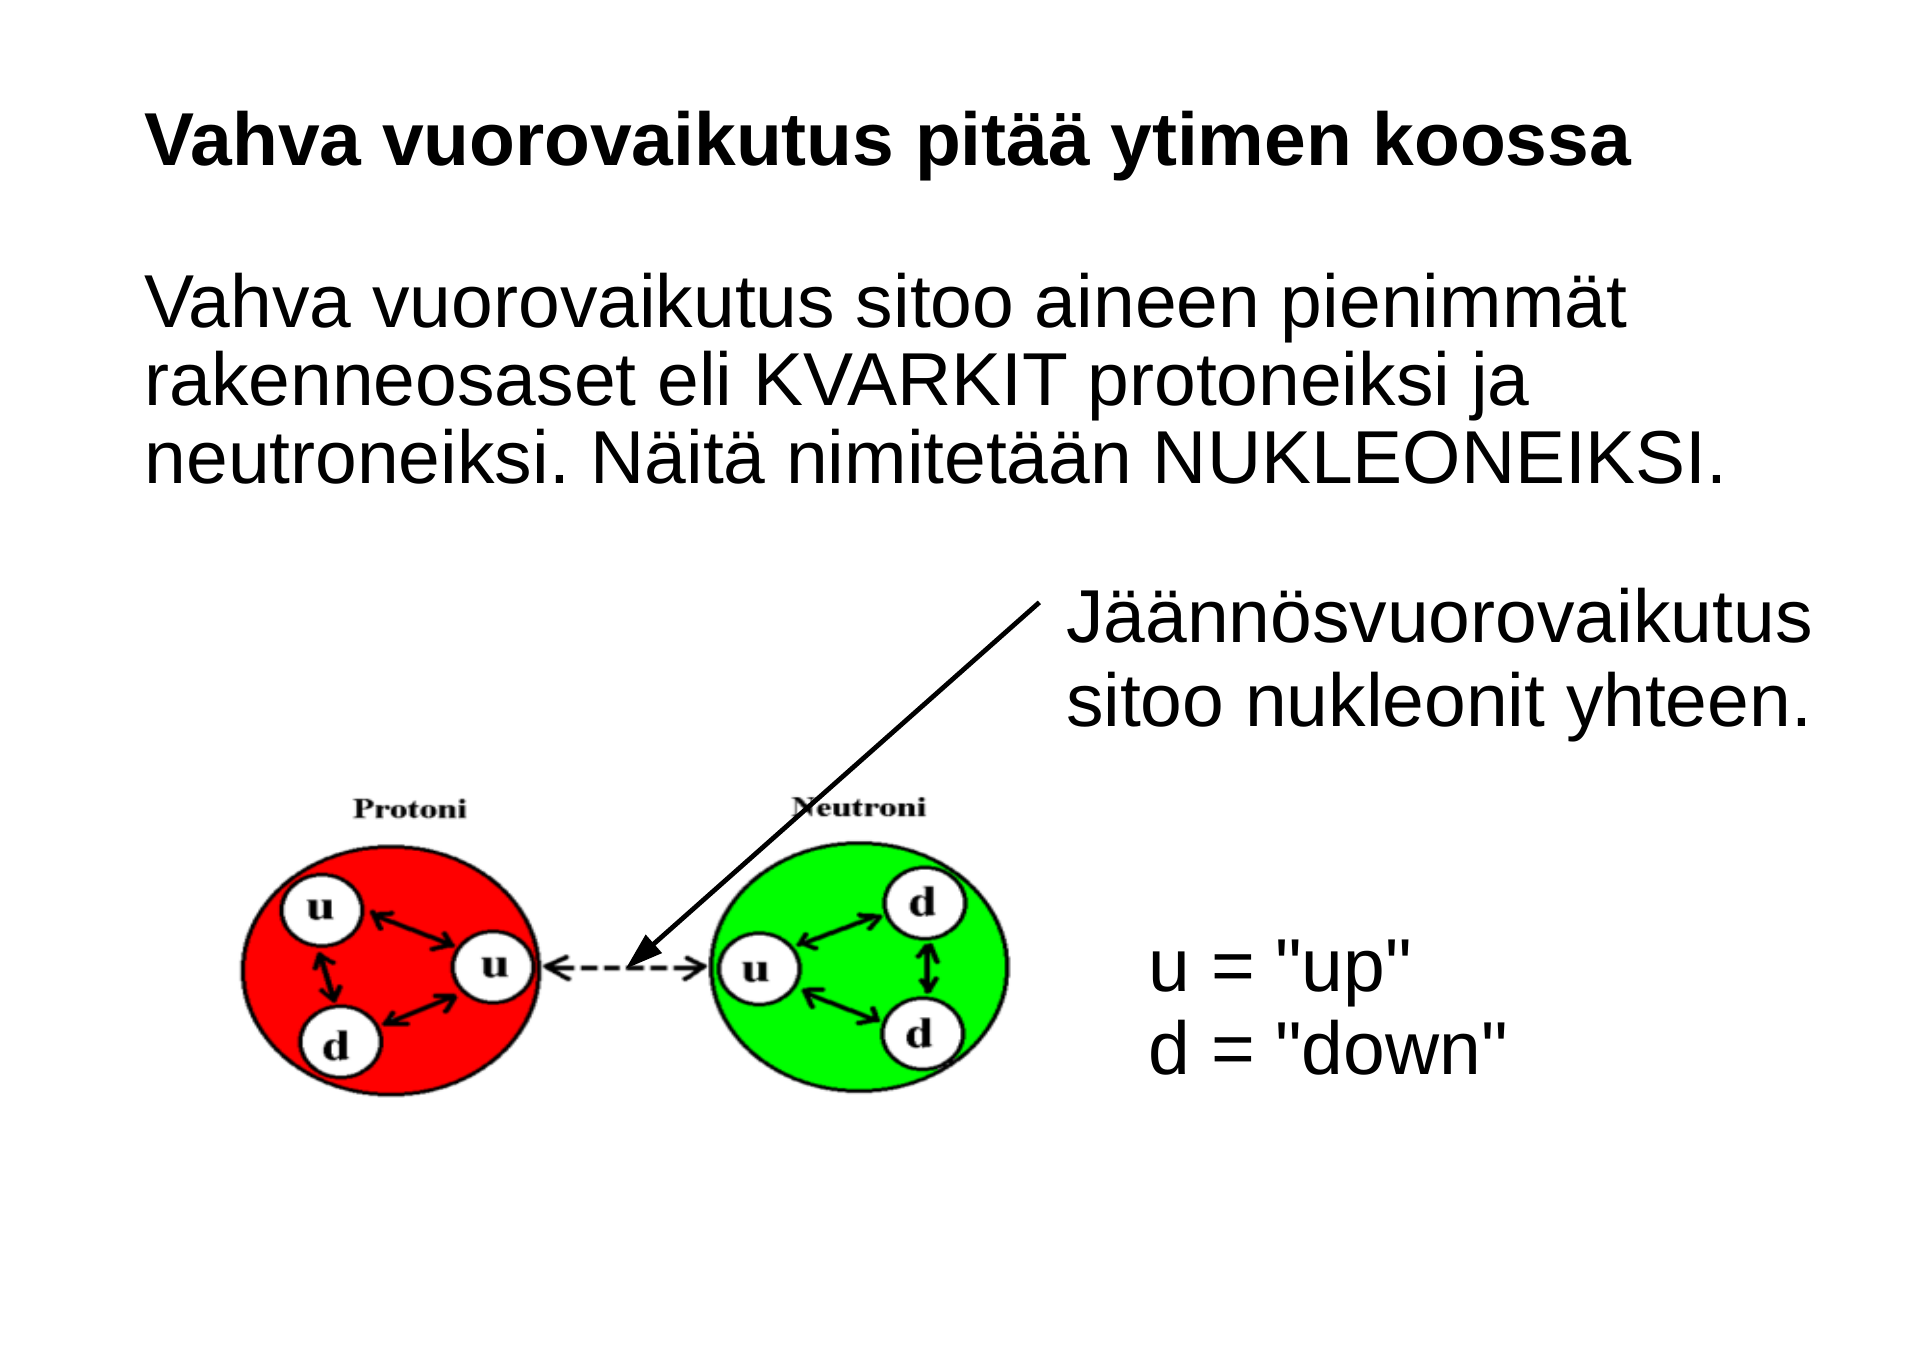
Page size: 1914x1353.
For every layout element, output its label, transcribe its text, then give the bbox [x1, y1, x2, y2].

text_box Jäännösvuorovaikutus sitoo nukleonit yhteen. [1051, 566, 1831, 834]
picture [132, 709, 1134, 1205]
text_box u = "up" d = "down" [1133, 915, 1524, 1099]
text_box Vahva vuorovaikutus pitää ytimen koossa Vahva vuorovaikutus sitoo aineen pienimmät rakenneosaset eli KVARKIT protoneiksi ja neutroneiksi. Näitä nimitetään NUKLEONEIKSI. [129, 89, 1760, 591]
